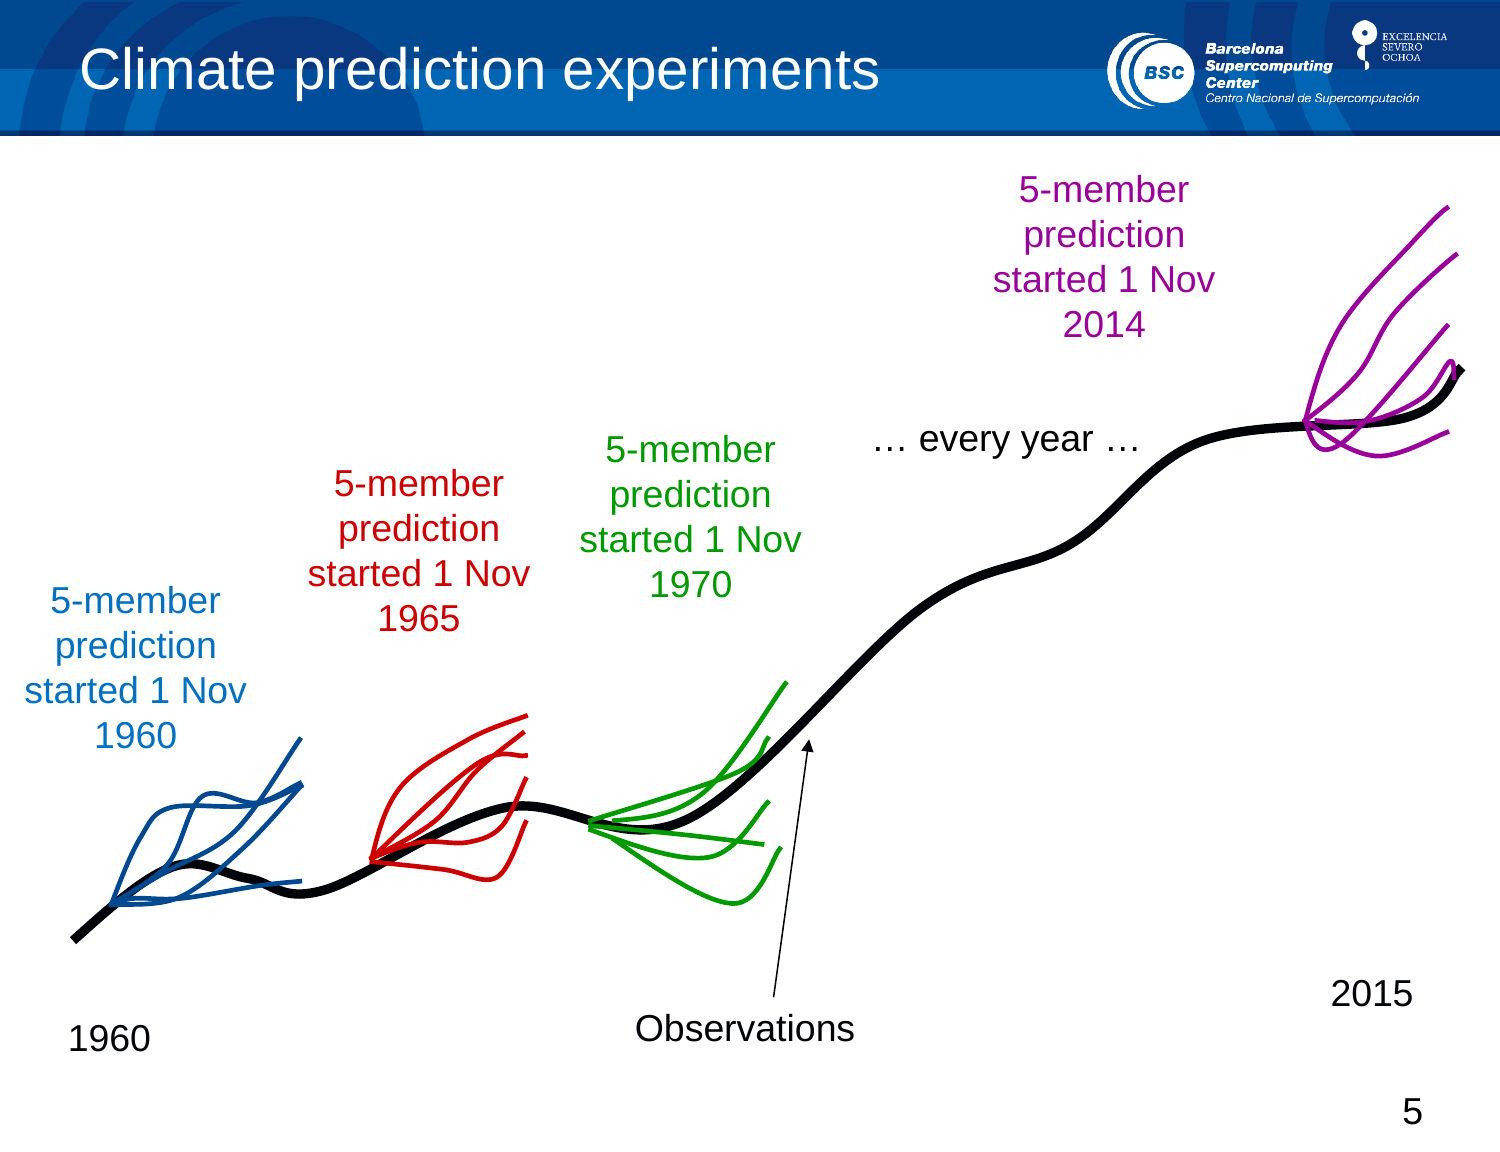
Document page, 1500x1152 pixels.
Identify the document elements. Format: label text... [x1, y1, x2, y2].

text_box 5-member prediction started 1 Nov 2014 [950, 157, 1258, 353]
text_box 5-member prediction started 1 Nov 1965 [265, 451, 573, 647]
text_box 5-member prediction started 1 Nov 1960 [0, 568, 290, 765]
title Climate prediction experiments [65, 23, 1081, 139]
text_box 1960 [17, 961, 172, 1067]
text_box 5-member prediction started 1 Nov 1970 [537, 417, 845, 614]
picture [0, 0, 1500, 136]
text_box 2015 [1305, 961, 1459, 1022]
text_box … every year … [820, 405, 1247, 467]
text_box Observations [620, 996, 940, 1058]
